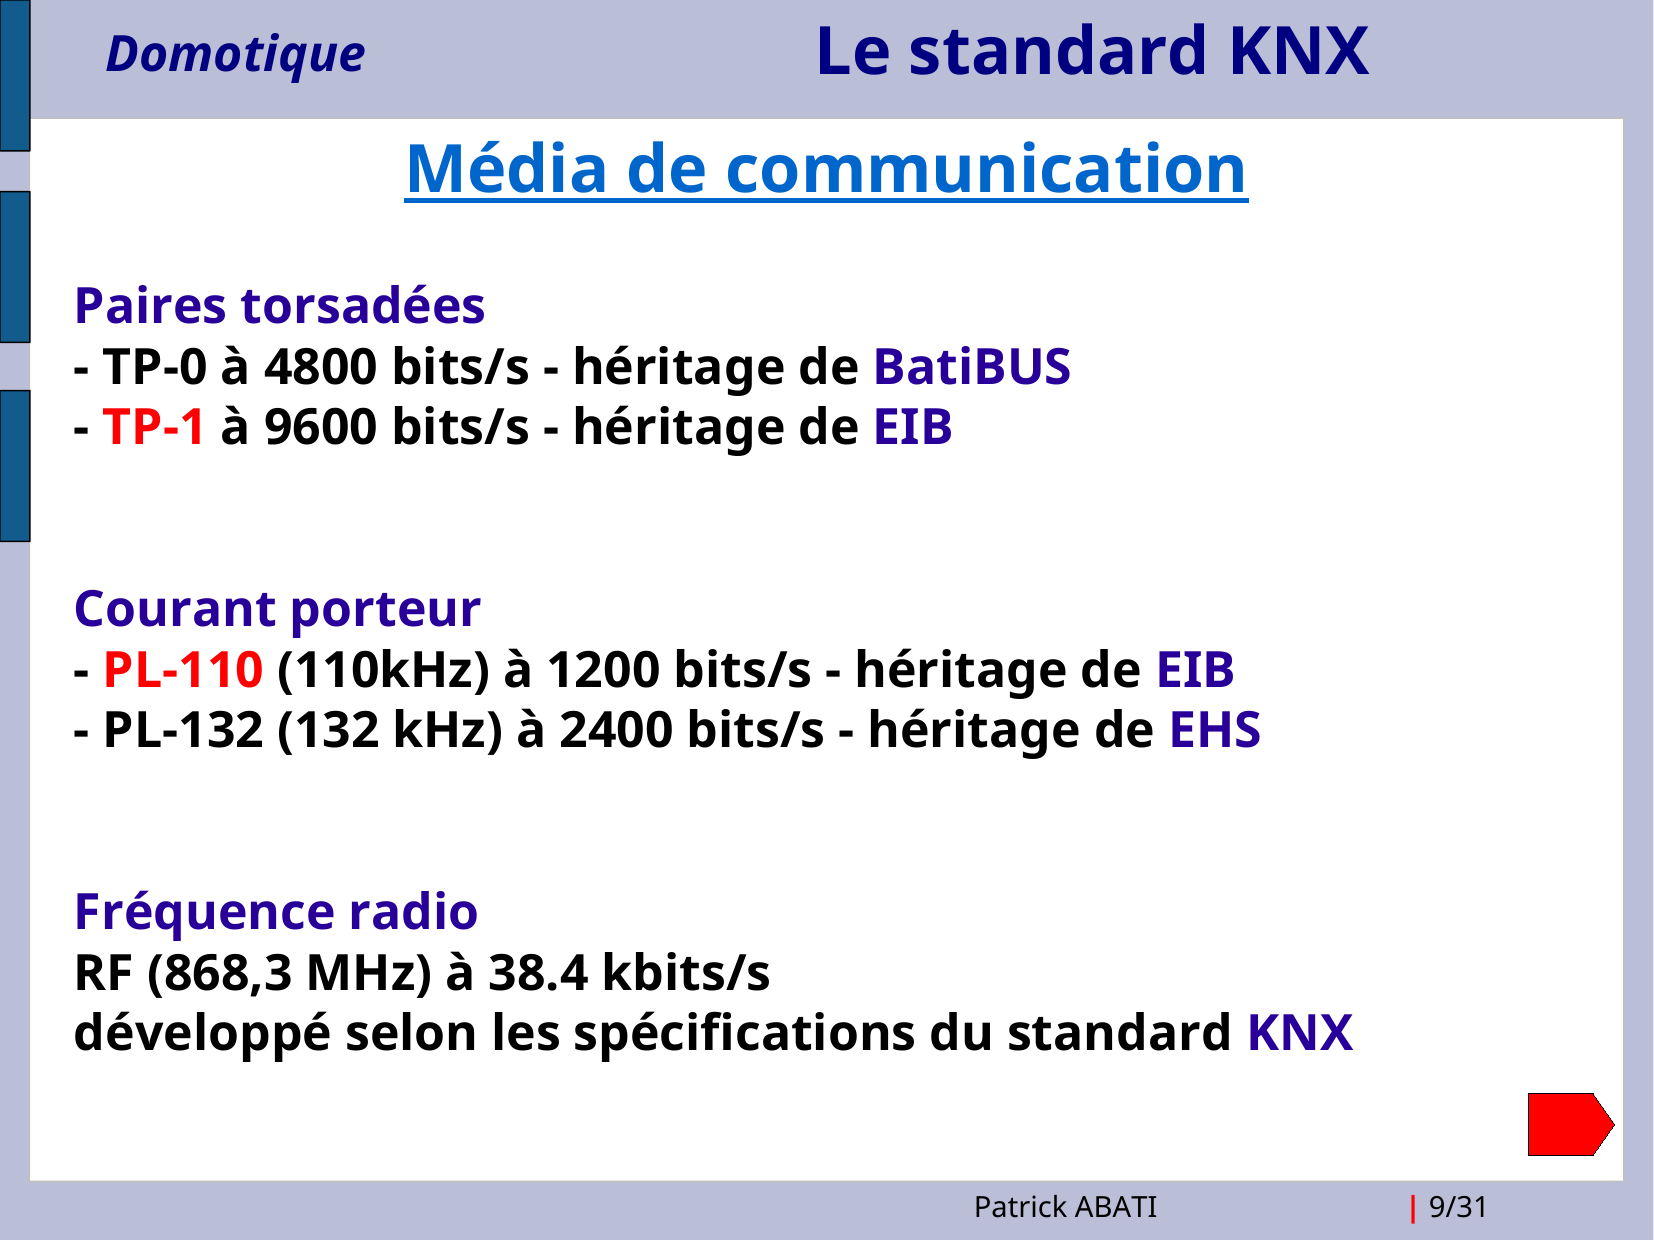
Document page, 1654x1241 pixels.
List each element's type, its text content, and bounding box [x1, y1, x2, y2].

text_box [1528, 1093, 1615, 1156]
text_box Média de communication [29, 118, 1624, 215]
text_box Paires torsadées - TP-0 à 4800 bits/s - héritage de BatiBUS - TP-1 à 9600 bits/s - héritage de EIB Courant porteur - PL-110 (110kHz) à 1200 bits/s - héritage de EIB - PL-132 (132 kHz) à 2400 bits/s - héritage de EHS Fréquence radio RF (868,3 MHz) à 38.4 kbits/s développé selon les spécifications du standard KNX [59, 265, 1595, 1065]
